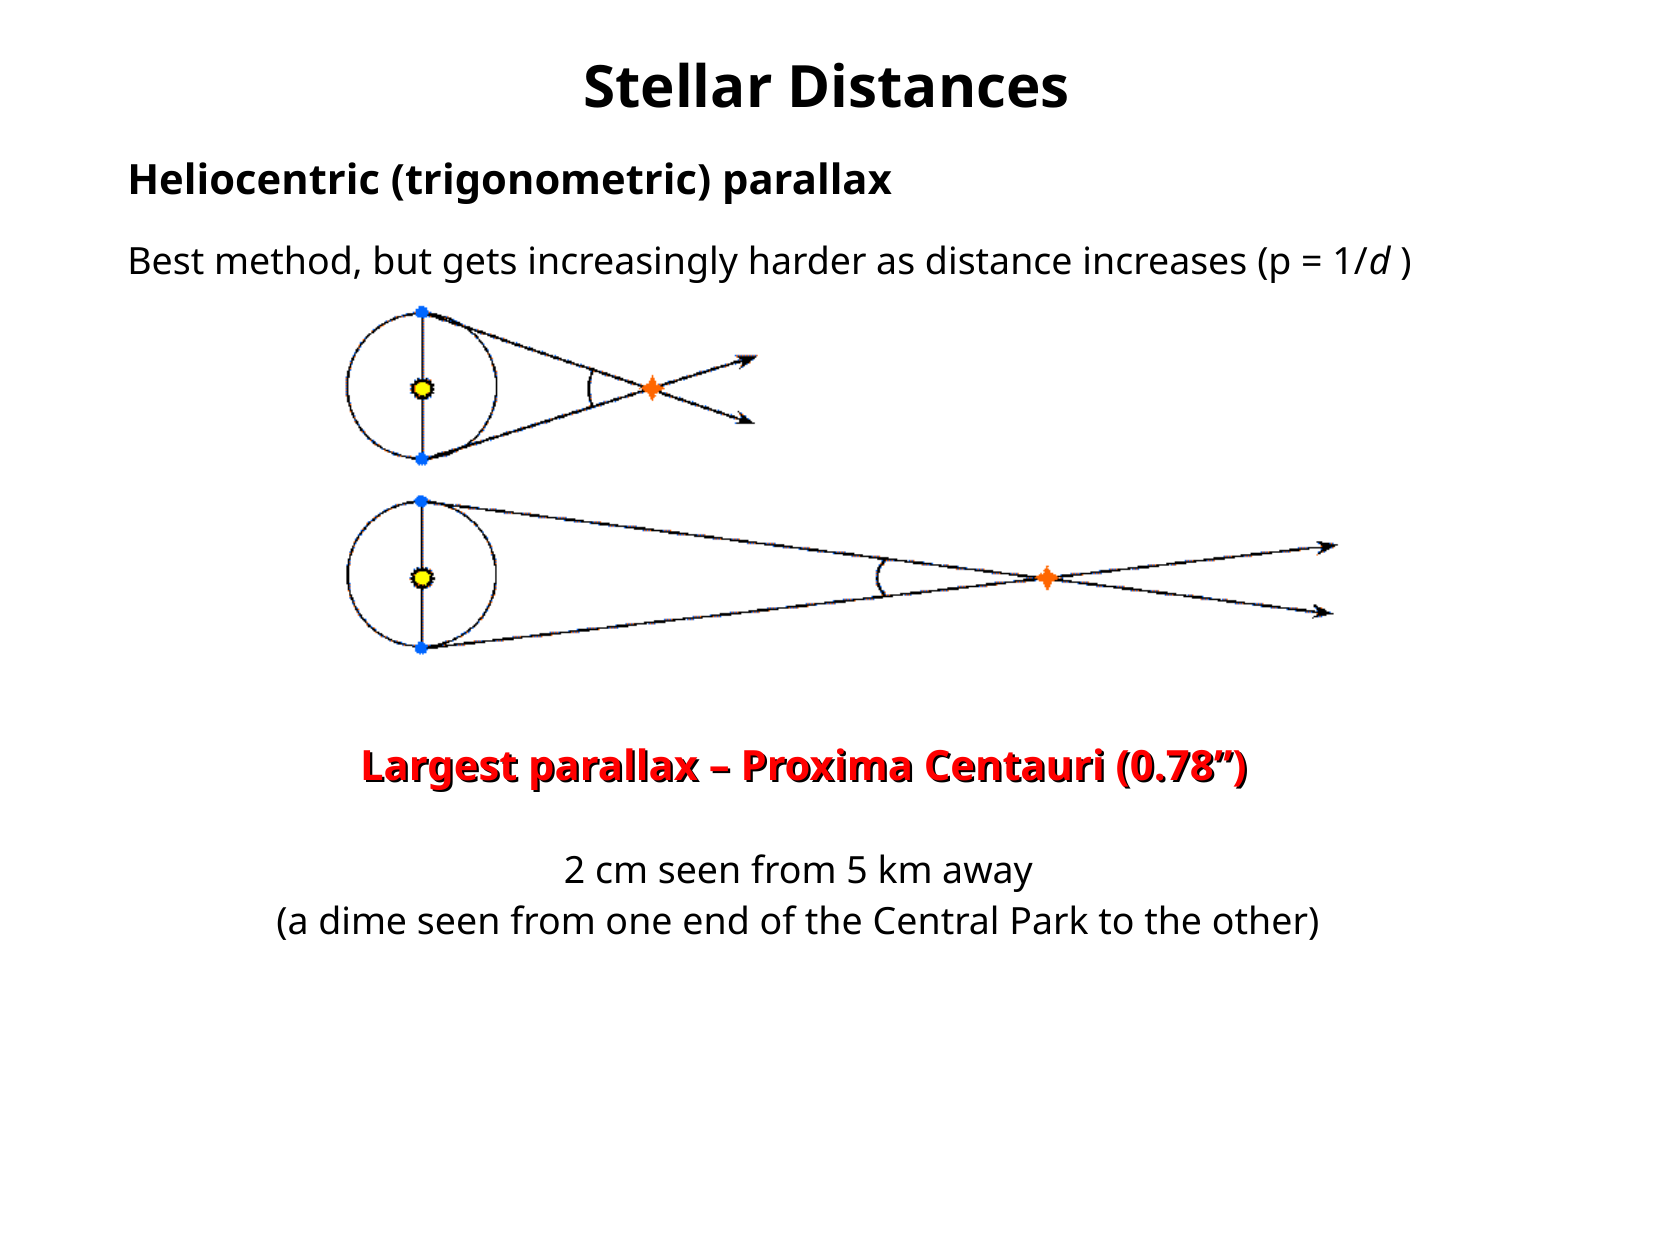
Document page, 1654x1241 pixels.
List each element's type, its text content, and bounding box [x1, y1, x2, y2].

picture [320, 381, 788, 473]
picture [328, 487, 1351, 662]
text_box Stellar Distances [0, 37, 1654, 134]
text_box Heliocentric (trigonometric) parallax Best method, but gets increasingly harder as distance increases (p = 1/d ) [112, 142, 1538, 381]
text_box Largest parallax – Proxima Centauri (0.78”) 2 cm seen from 5 km away (a dime seen from one end of the Central Park to the other) [91, 727, 1517, 1115]
